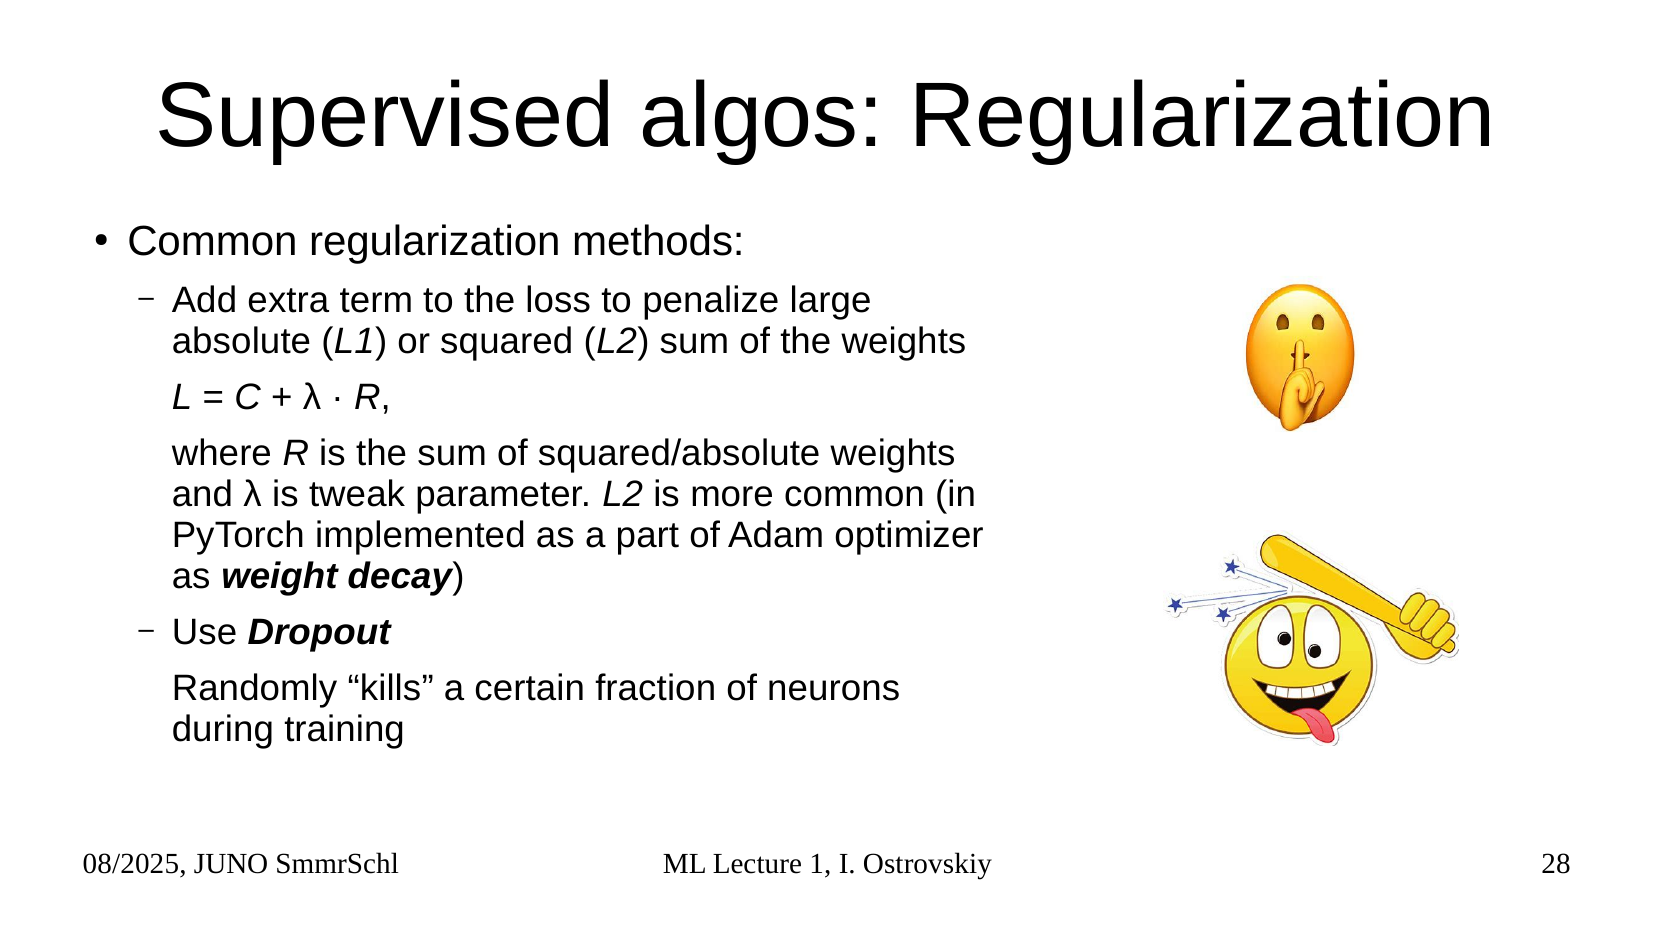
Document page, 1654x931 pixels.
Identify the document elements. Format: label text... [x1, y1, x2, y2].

title Supervised algos: Regularization [82, 37, 1571, 193]
picture [1205, 262, 1394, 451]
list Common regularization methods: Add extra term to the loss to penalize large absolute (L1) or squared (L2) sum of the weights L = C + λ · R, where R is the sum of squared/absolute weights and λ is tweak parameter. L2 is more common (in PyTorch implemented as a part of Adam optimizer as weight decay) Use Dropout Randomly “kills” a certain fraction of neurons during training [82, 217, 1013, 758]
picture [1163, 530, 1459, 746]
